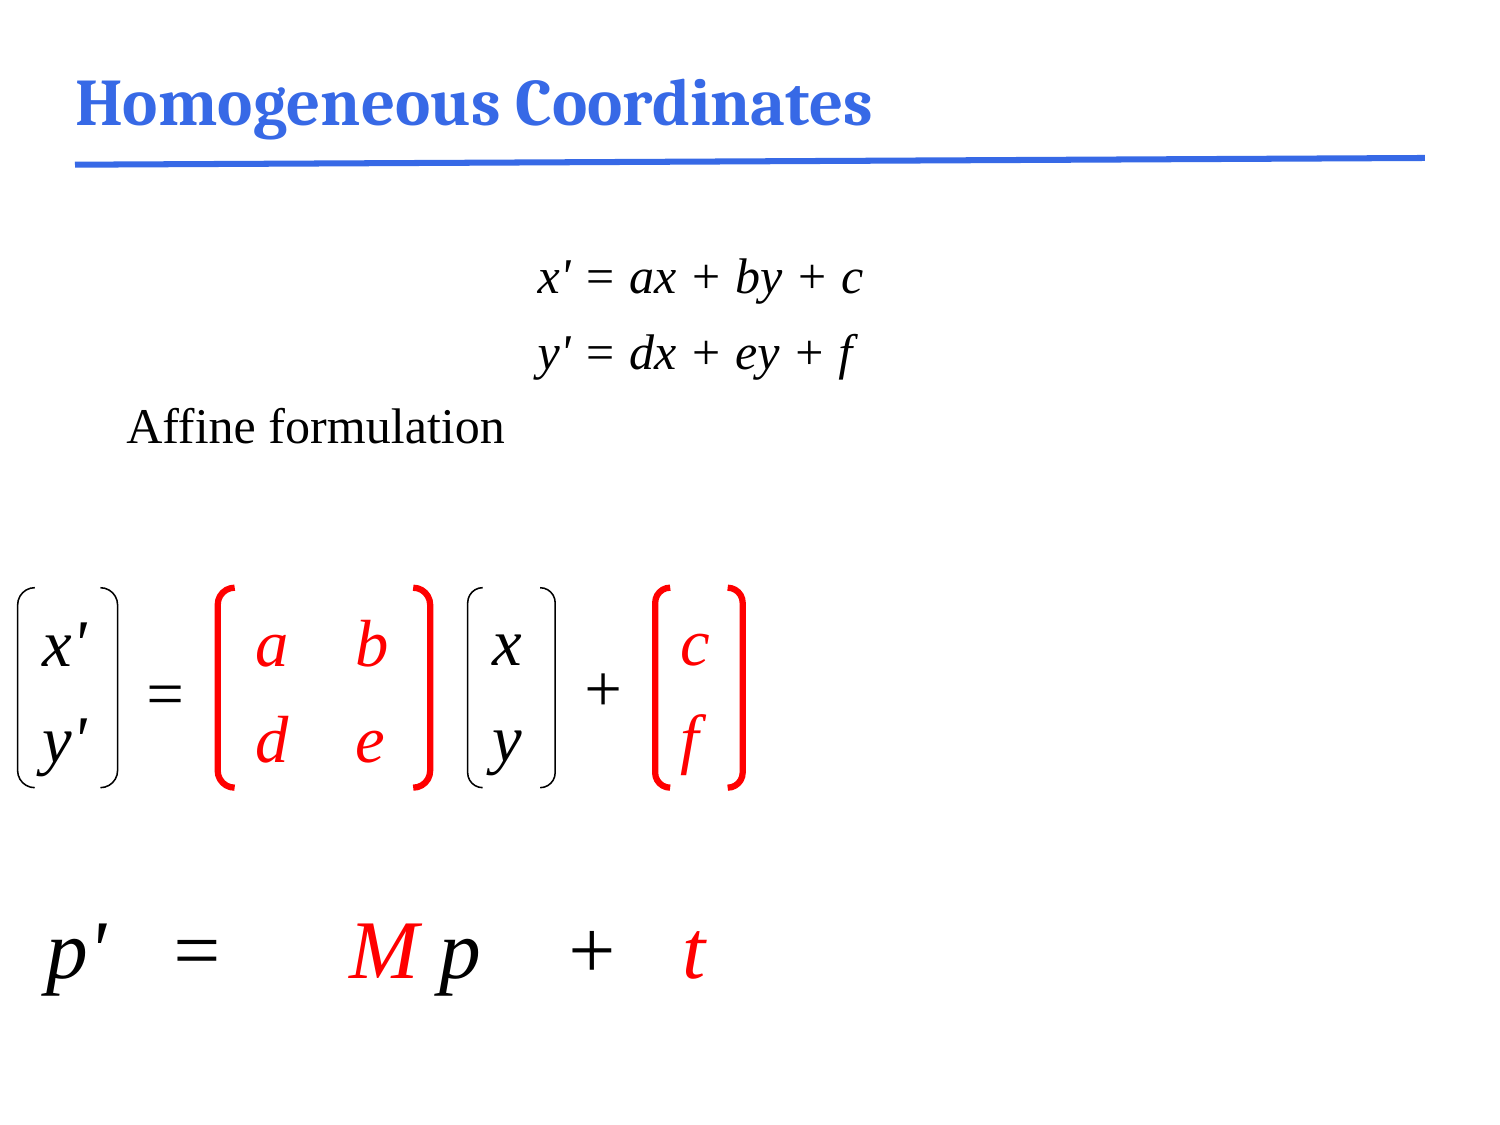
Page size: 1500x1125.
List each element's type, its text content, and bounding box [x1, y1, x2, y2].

text_box x y [492, 598, 554, 776]
text_box p' = M p + t [32, 887, 721, 1004]
text_box + [580, 645, 631, 726]
text_box a b d e [255, 600, 393, 777]
text_box Affine formulation [111, 386, 520, 462]
text_box c f [680, 598, 718, 776]
text_box = [142, 650, 193, 731]
text_box x' = ax + by + c y' = dx + ey + f [537, 243, 988, 380]
title Homogeneous Coordinates [75, 9, 1351, 198]
text_box x' y' [42, 600, 106, 777]
